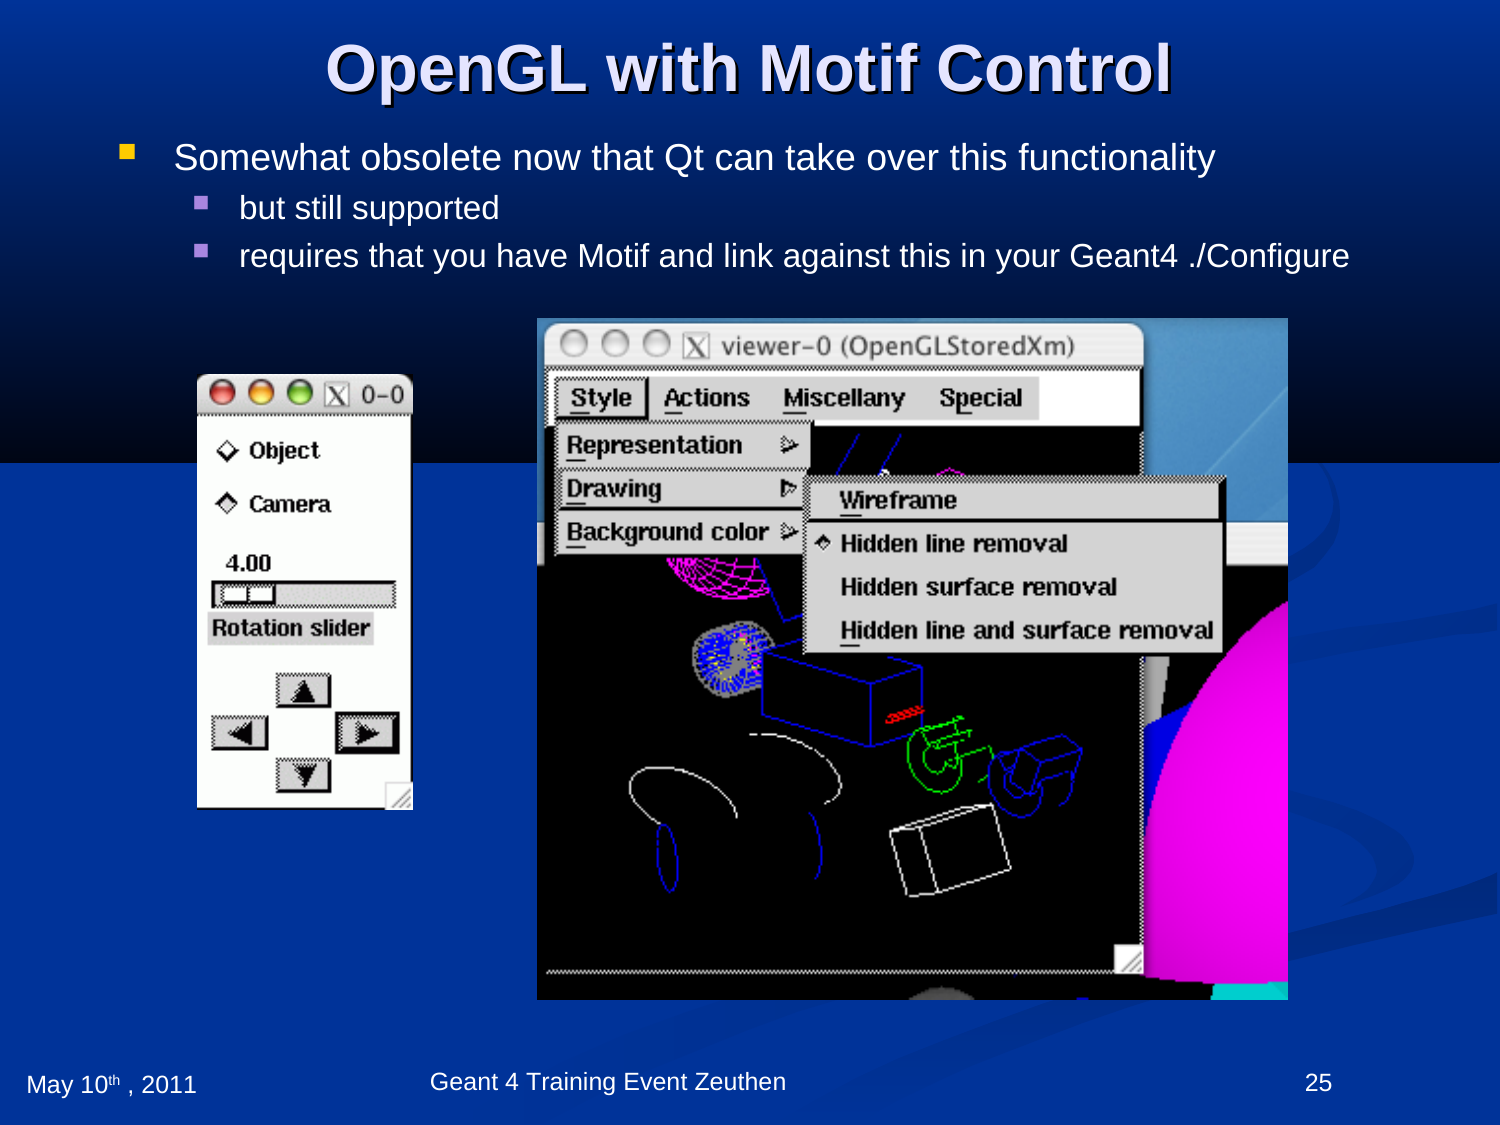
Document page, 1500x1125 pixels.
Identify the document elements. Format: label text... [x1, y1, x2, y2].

title OpenGL with Motif Control [75, 12, 1426, 118]
picture [197, 374, 413, 810]
picture [537, 318, 1288, 1000]
text_box Somewhat obsolete now that Qt can take over this functionality but still supported requires that you have Motif and link against this in your Geant4 ./Configure [102, 124, 1414, 1020]
